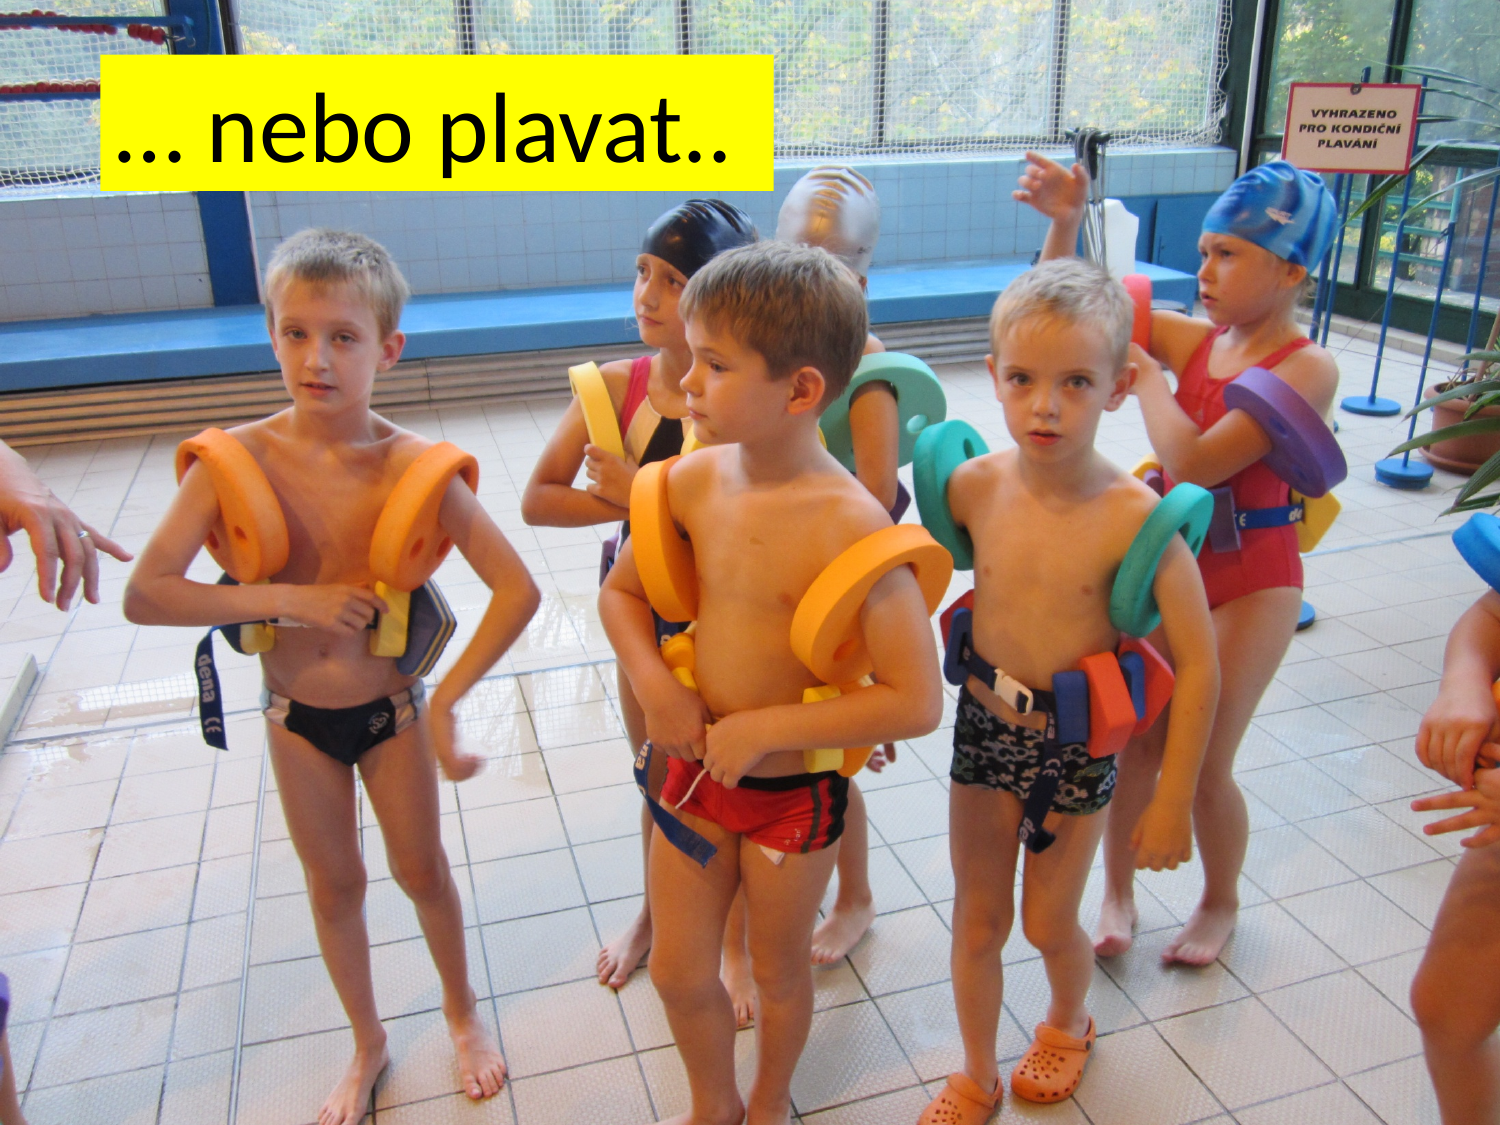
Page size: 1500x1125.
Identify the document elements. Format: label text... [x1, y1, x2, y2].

picture [0, 0, 1500, 1125]
text_box … nebo plavat.. [100, 54, 774, 191]
